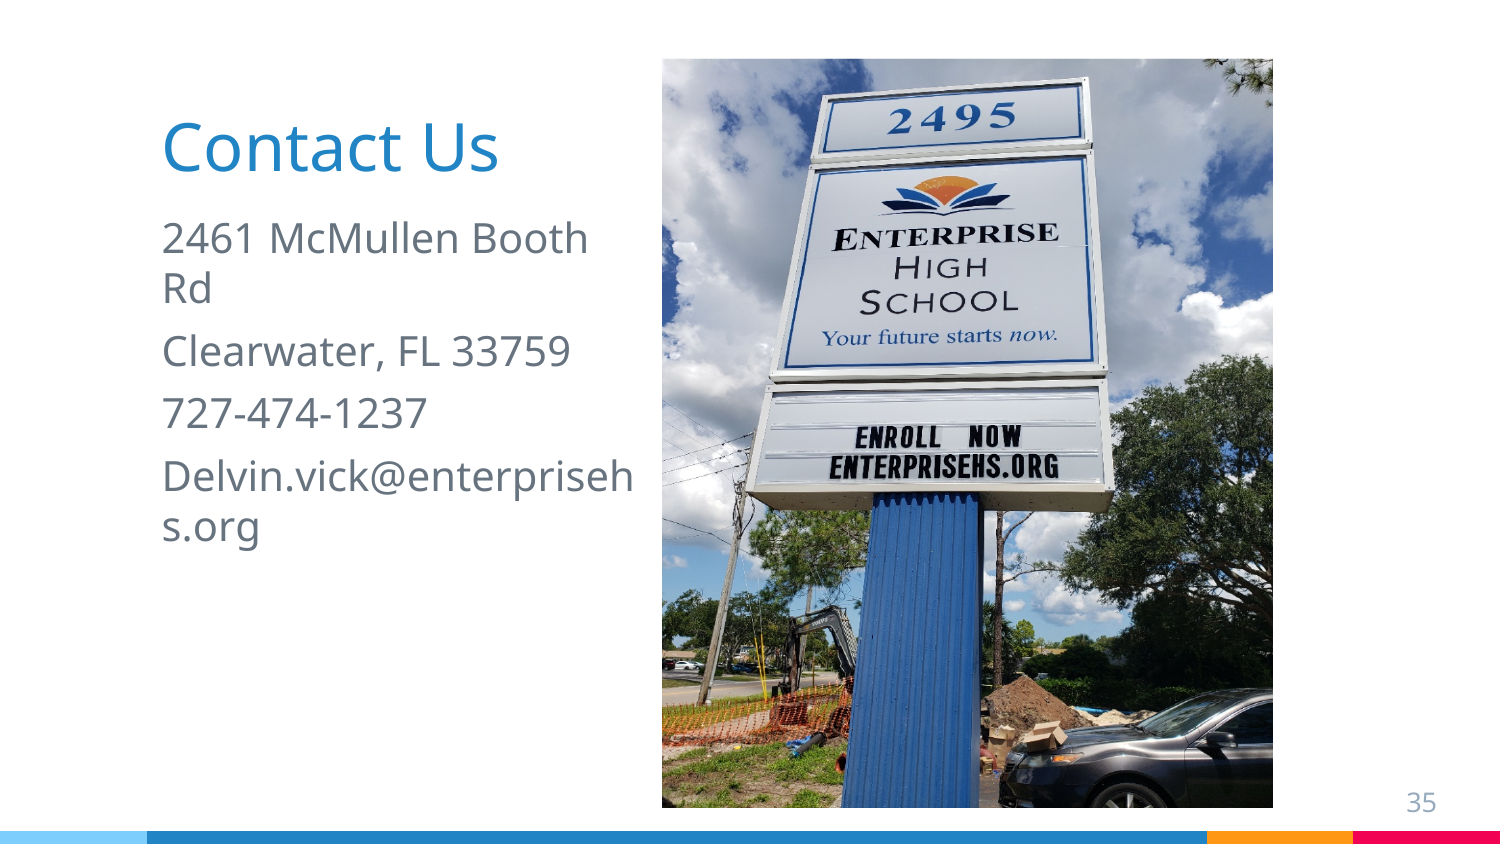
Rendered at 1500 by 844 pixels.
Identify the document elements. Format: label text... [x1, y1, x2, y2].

picture [661, 58, 1273, 809]
text_box [1391, 770, 1482, 822]
title Contact Us [146, 58, 661, 196]
list 2461 McMullen Booth Rd Clearwater, FL 33759 727-474-1237 Delvin.vick@enterprisehs.org [146, 196, 661, 809]
